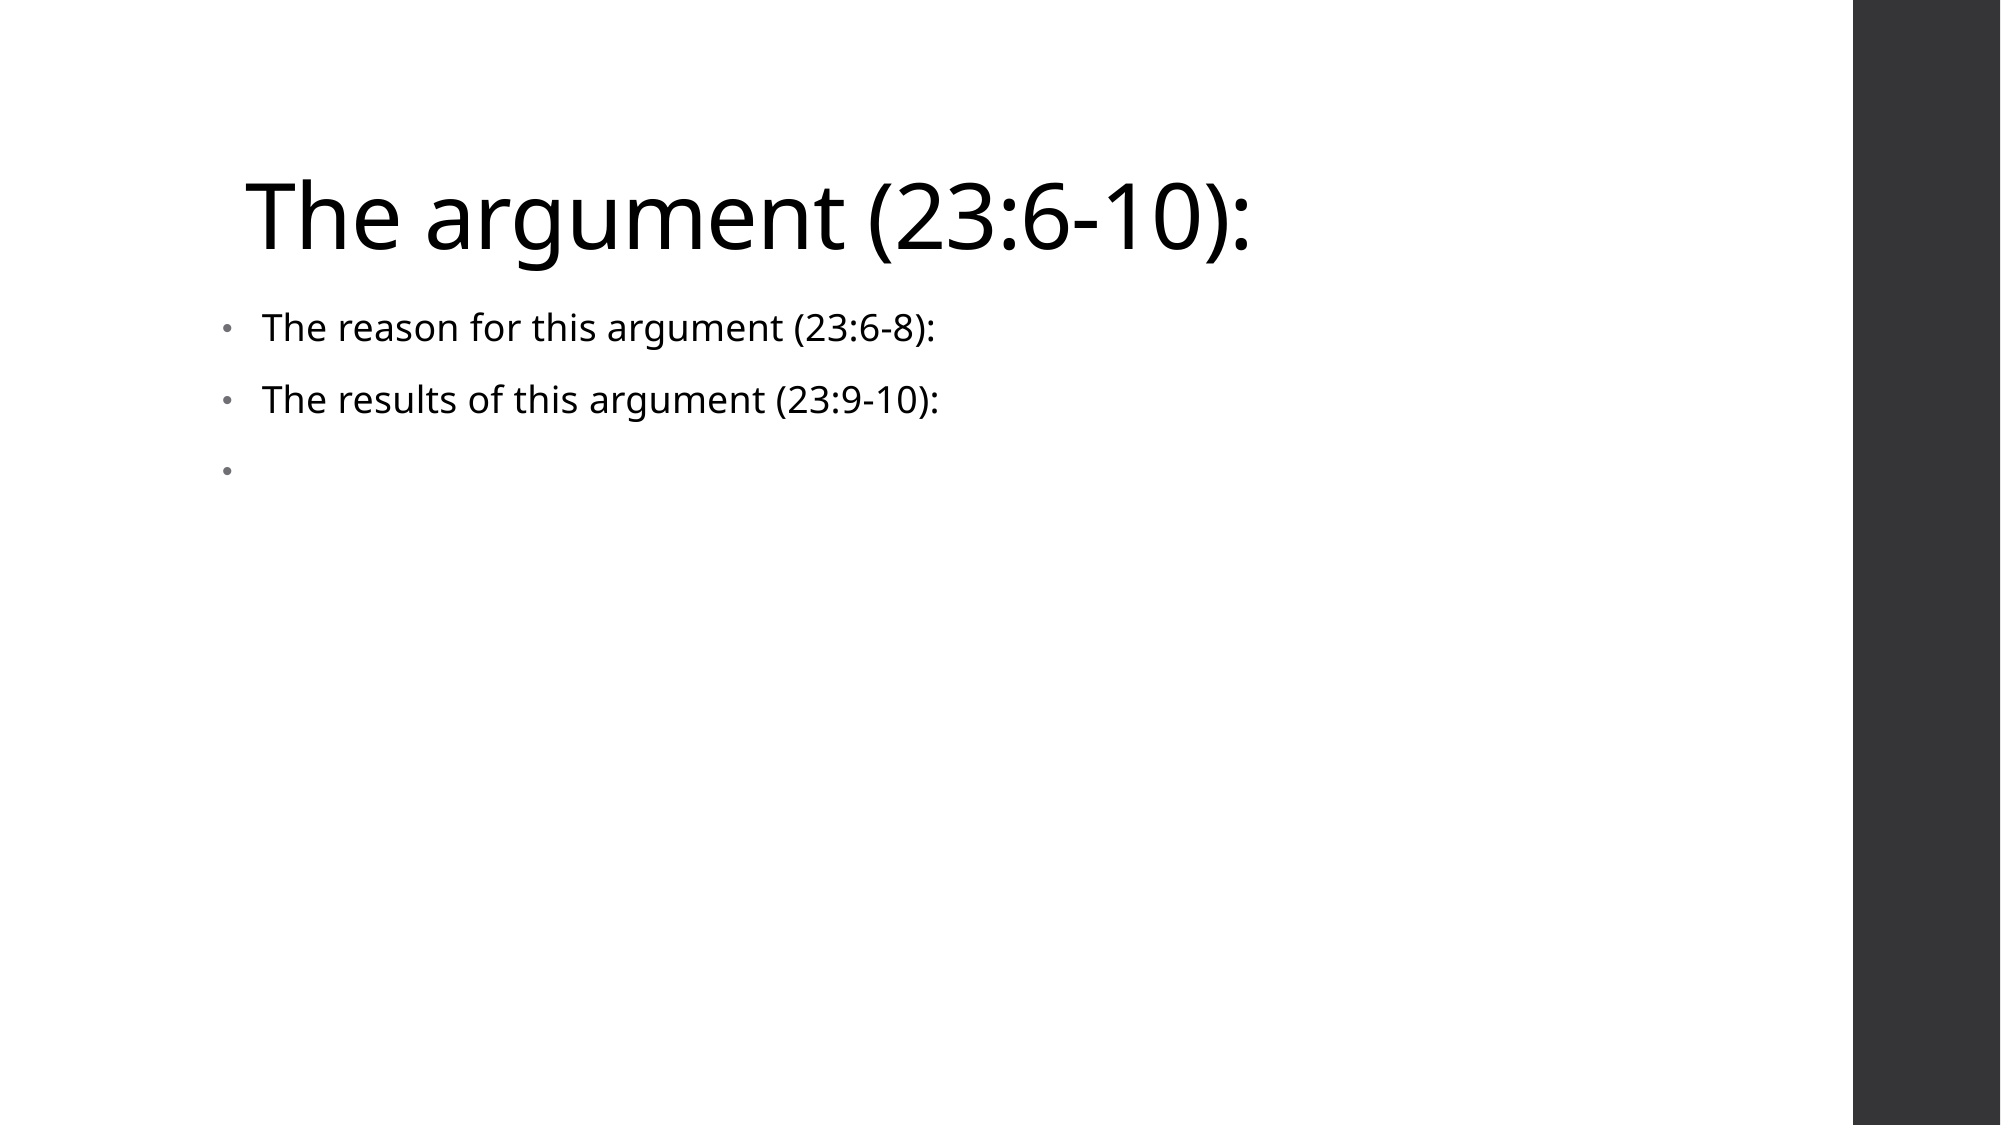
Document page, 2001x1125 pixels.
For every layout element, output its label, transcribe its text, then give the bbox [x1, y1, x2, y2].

title The argument (23:6-10): [206, 60, 1797, 278]
list The reason for this argument (23:6-8): The results of this argument (23:9-10): [206, 299, 1617, 1014]
